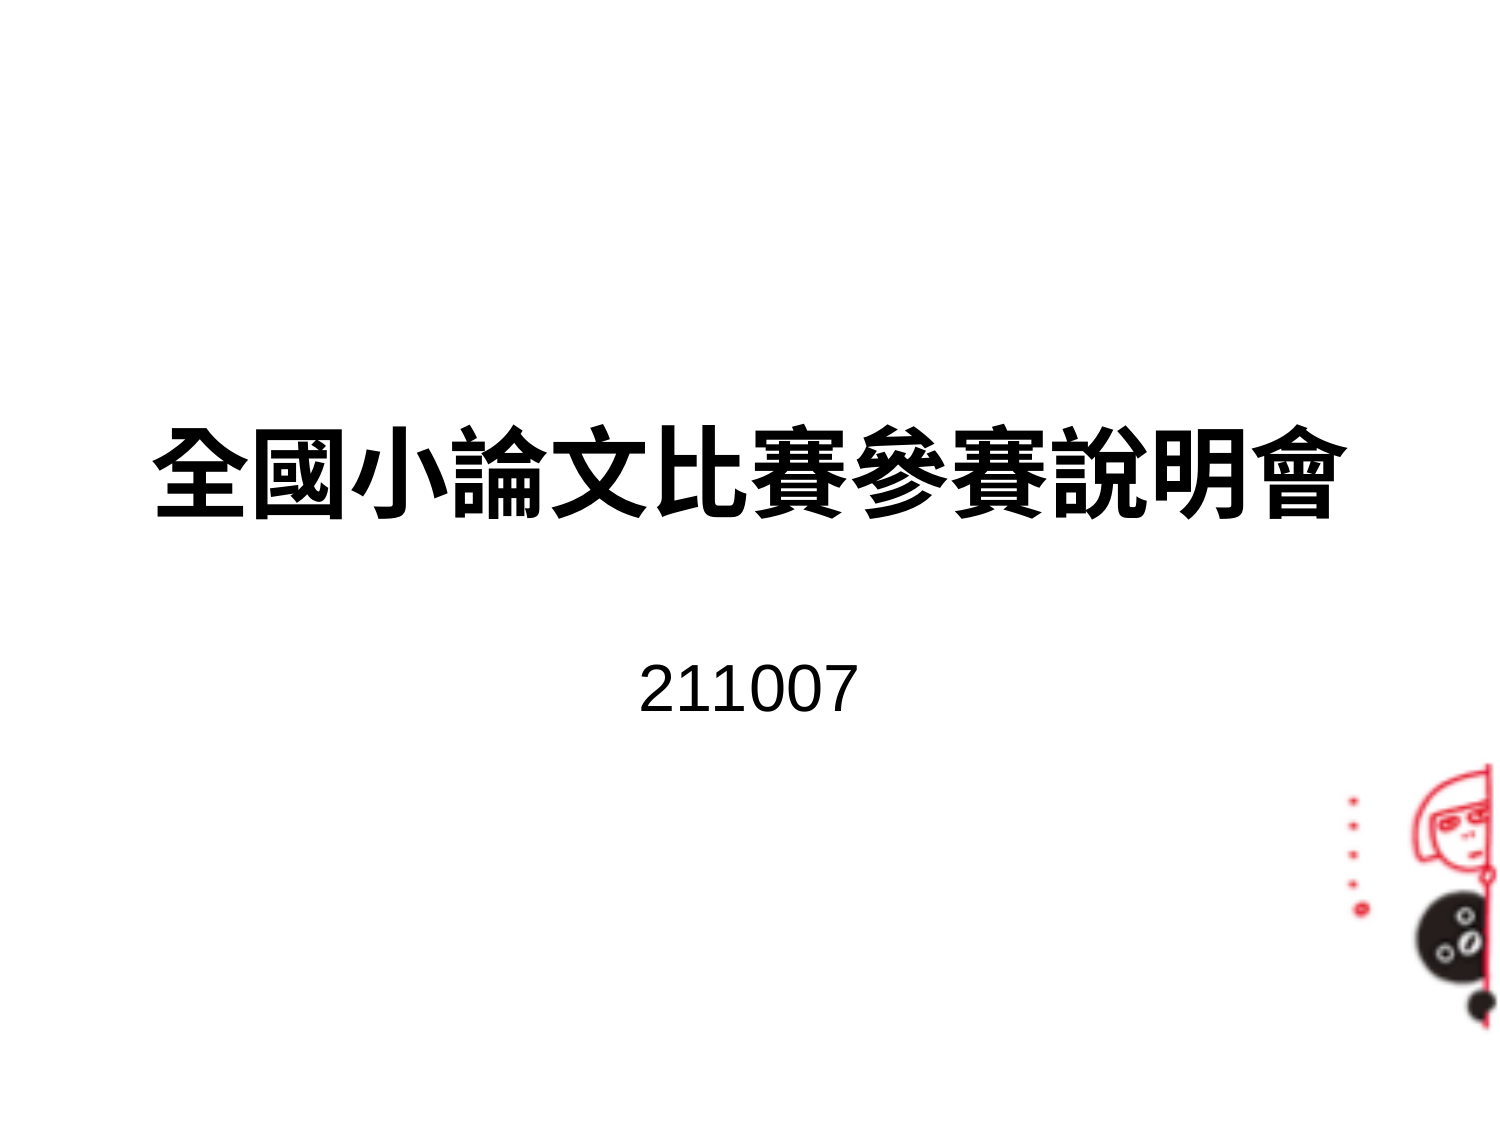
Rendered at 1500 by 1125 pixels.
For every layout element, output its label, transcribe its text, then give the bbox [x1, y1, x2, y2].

title 全國小論文比賽參賽說明會 [112, 349, 1388, 591]
picture [1297, 716, 1500, 1038]
subtitle 211007 [225, 637, 1276, 925]
